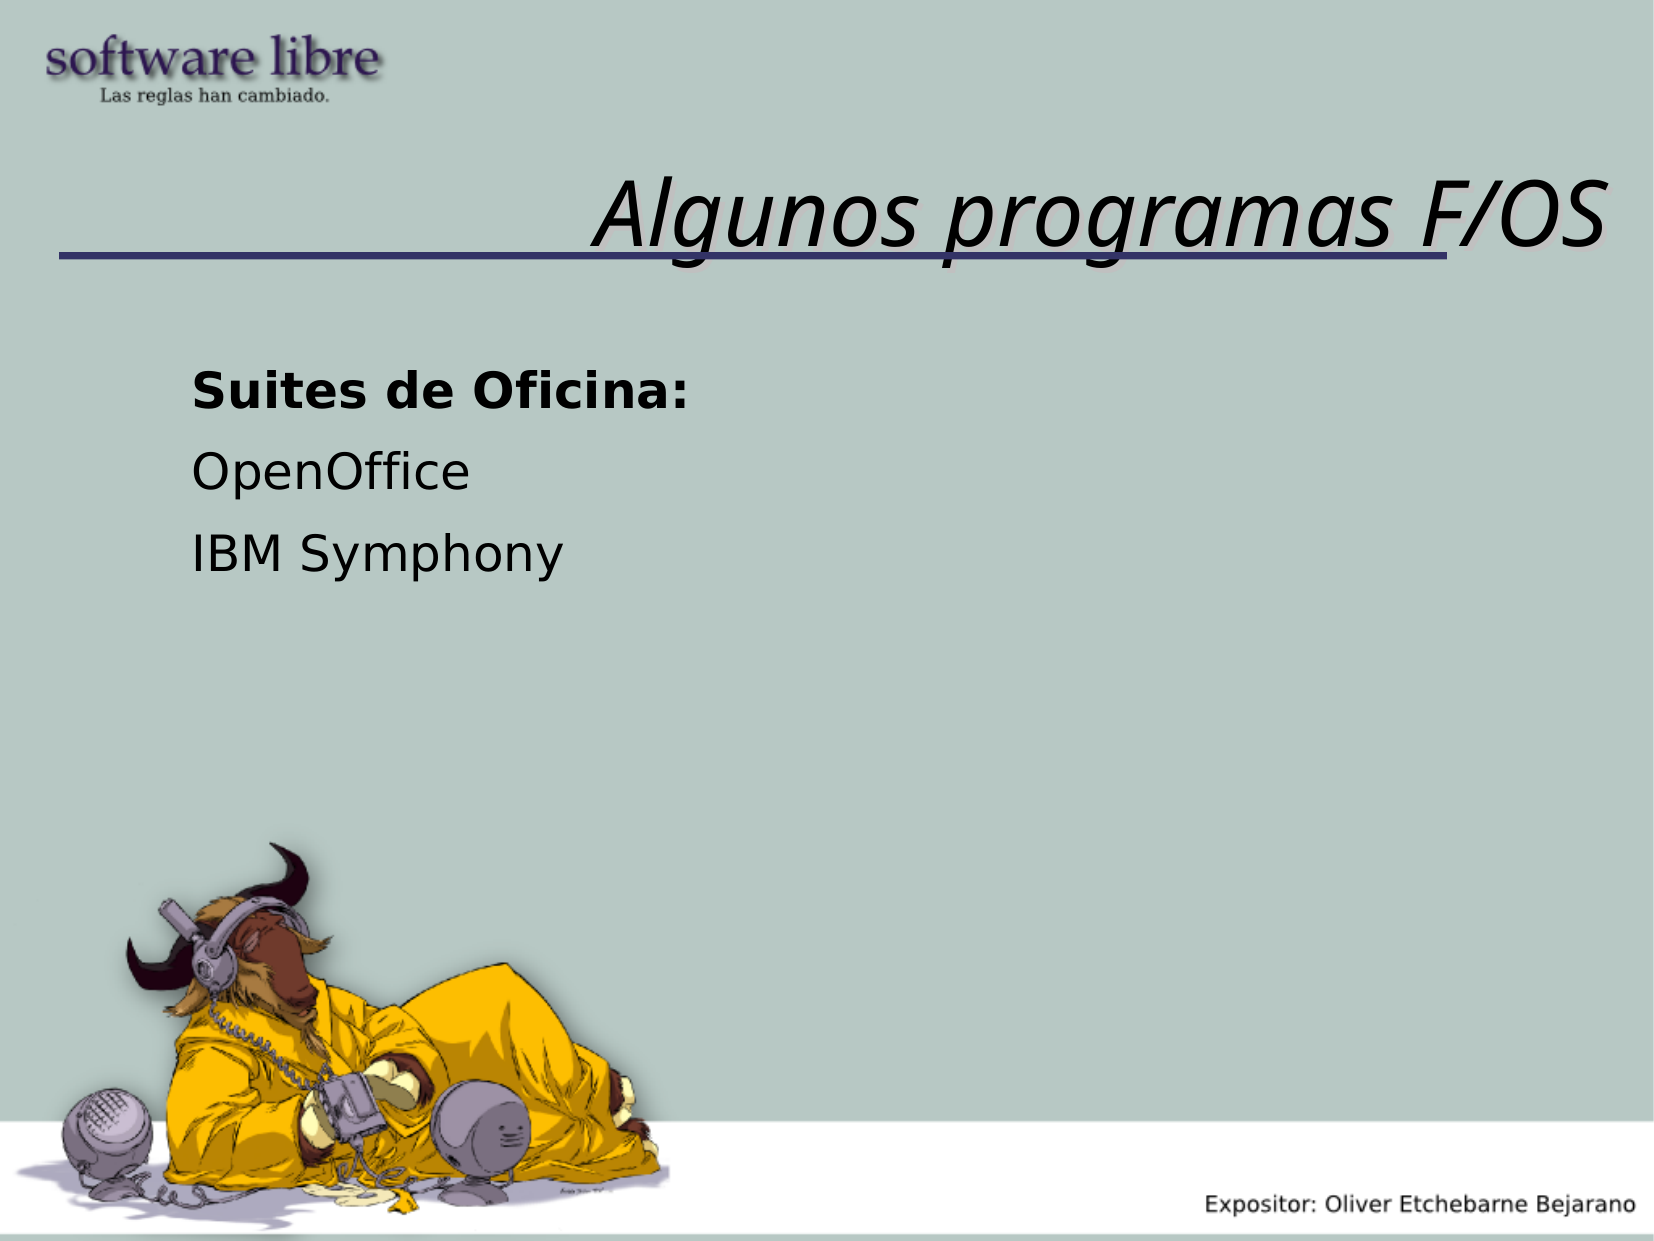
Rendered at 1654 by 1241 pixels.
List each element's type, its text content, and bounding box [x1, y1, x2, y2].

text_box [59, 252, 1447, 260]
picture [0, 0, 1654, 1241]
text_box Algunos programas F/OS [59, 140, 1625, 266]
text_box Suites de Oficina: OpenOffice IBM Symphony [177, 354, 1595, 875]
